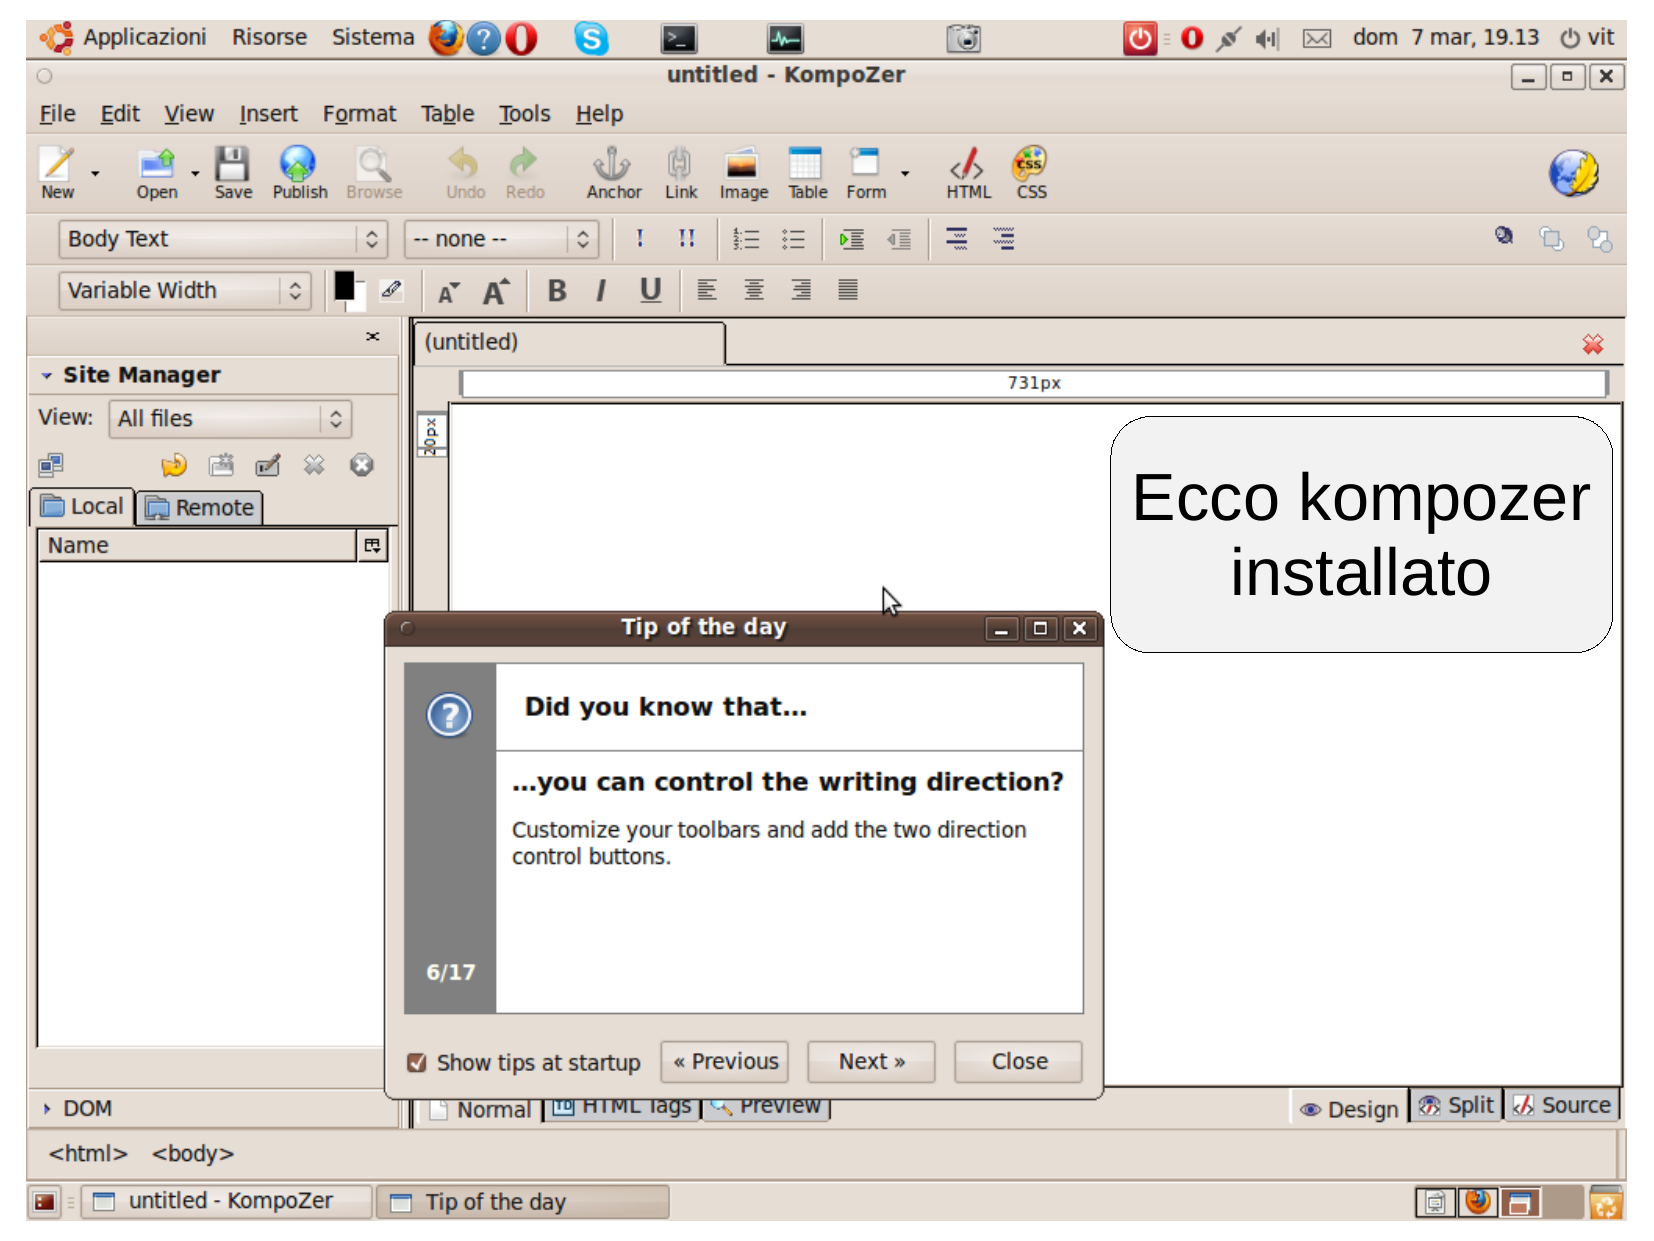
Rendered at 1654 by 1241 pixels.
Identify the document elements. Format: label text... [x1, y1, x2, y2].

text_box Ecco kompozer installato [1110, 416, 1613, 653]
picture [0, 0, 1654, 1241]
